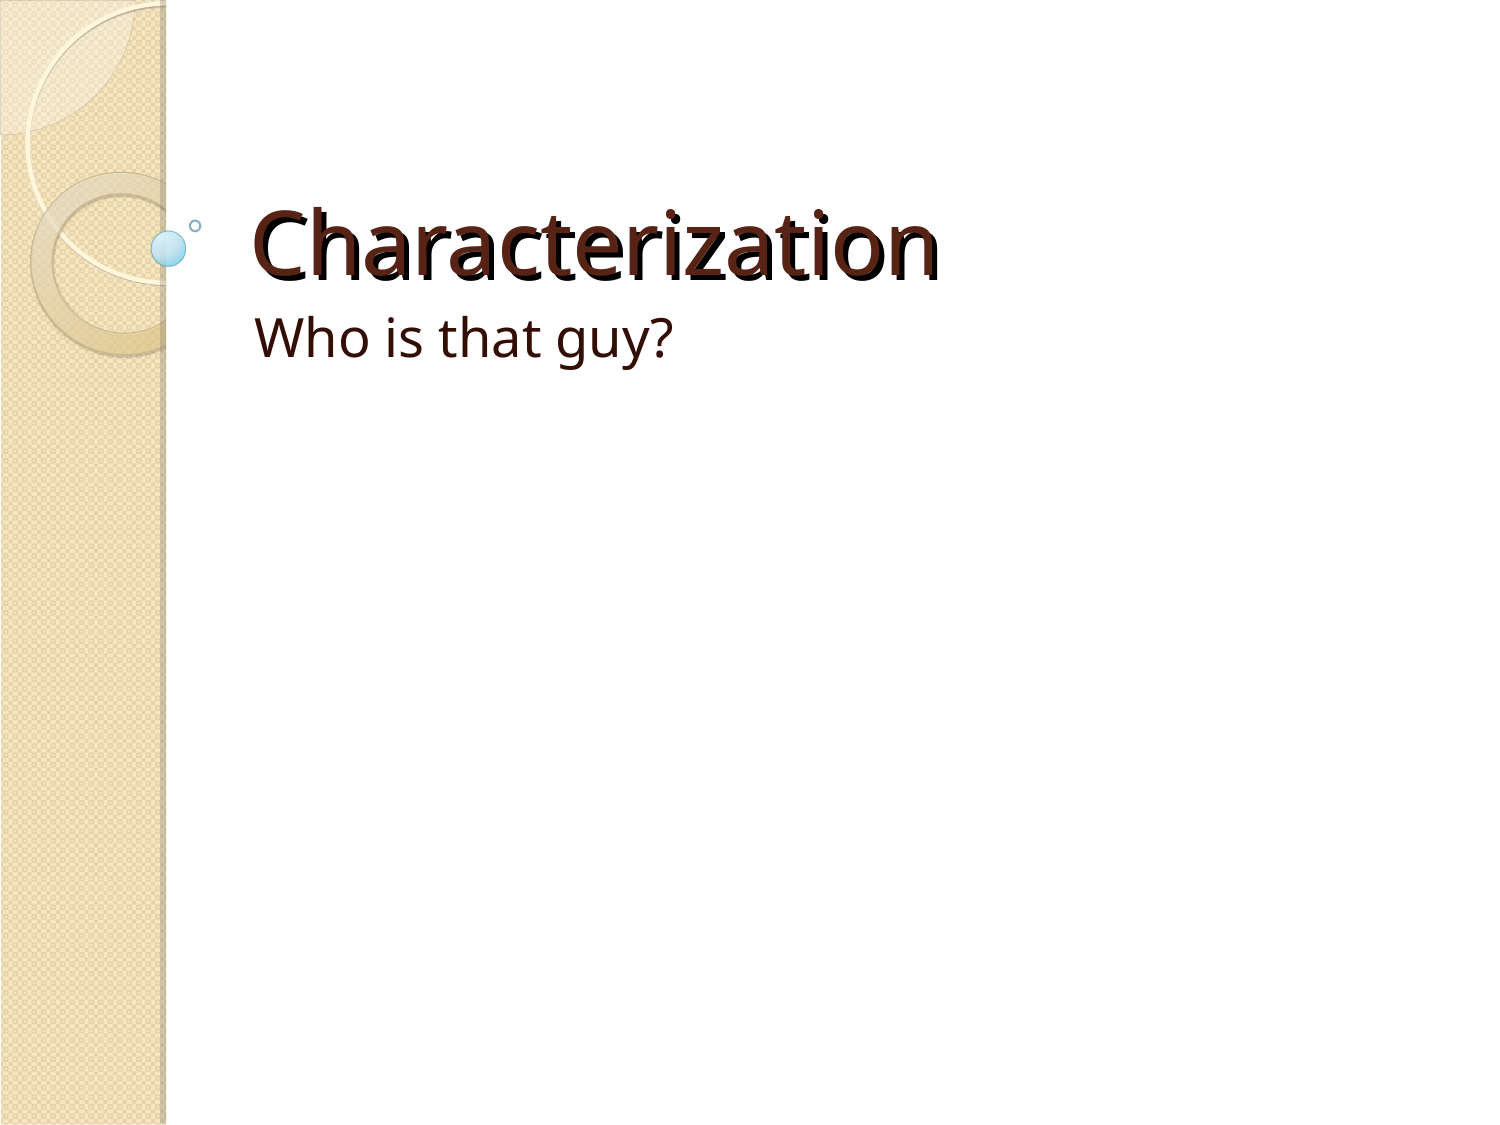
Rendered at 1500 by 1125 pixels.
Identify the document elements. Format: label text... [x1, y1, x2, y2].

picture [0, 9, 187, 1125]
subtitle Who is that guy? [234, 303, 1450, 591]
title Characterization [234, 59, 1450, 301]
picture [136, 0, 160, 4]
